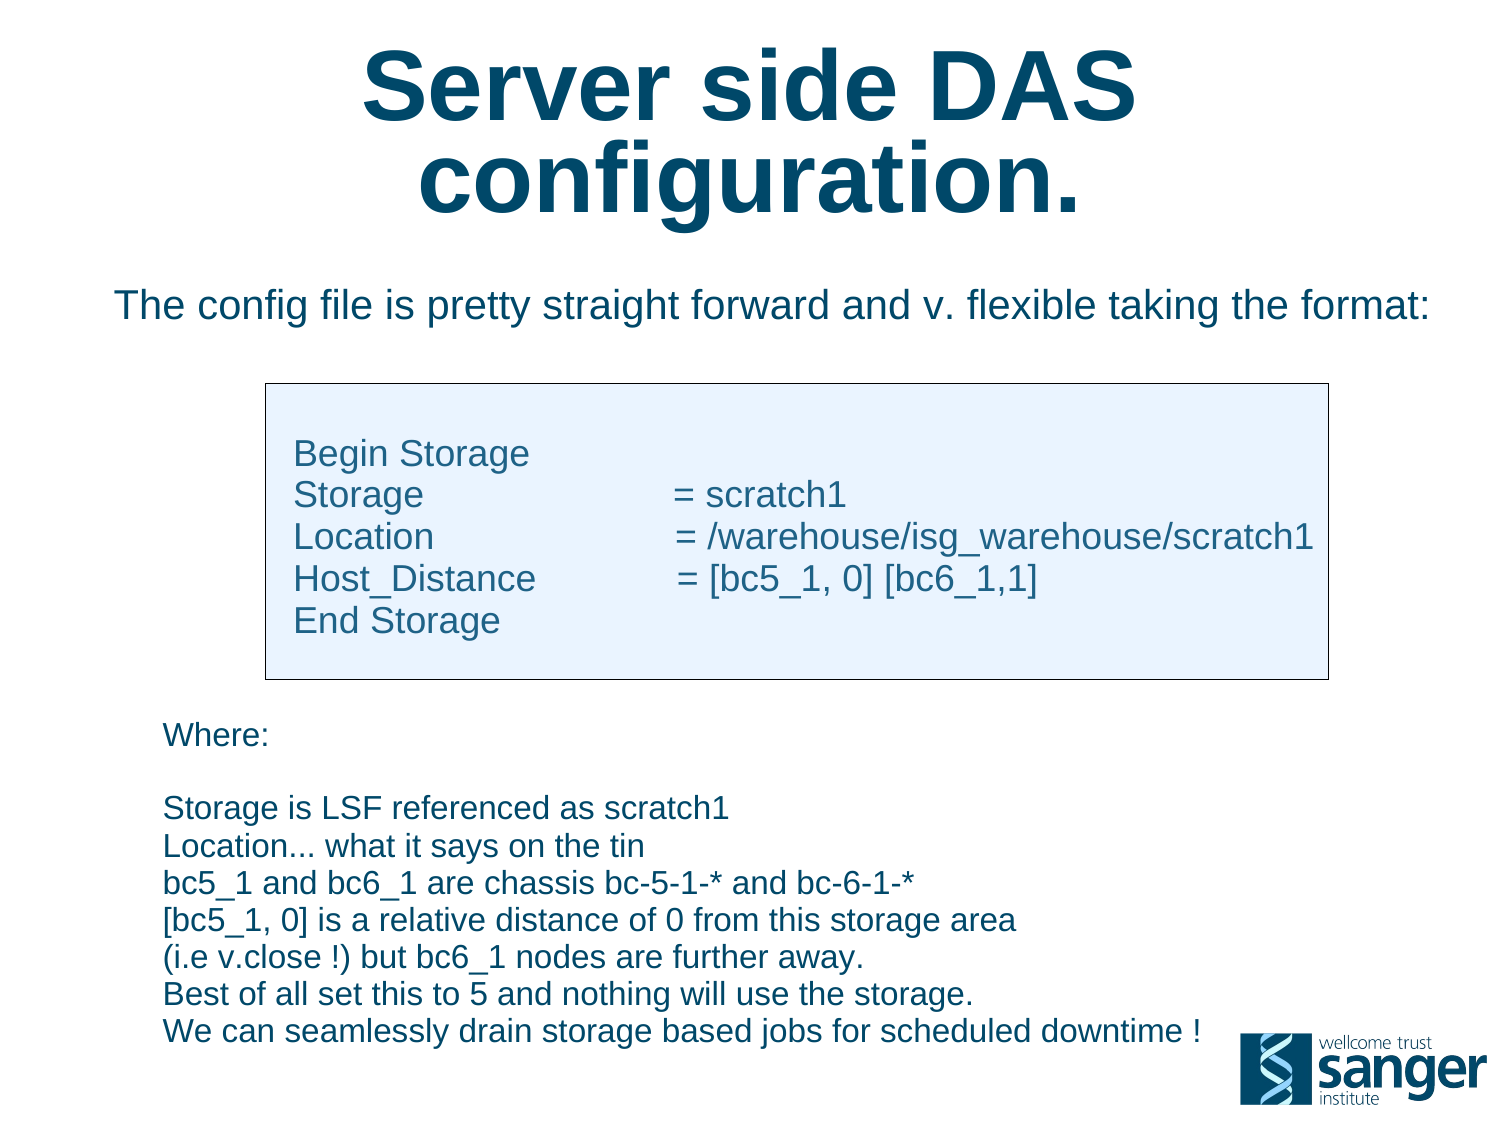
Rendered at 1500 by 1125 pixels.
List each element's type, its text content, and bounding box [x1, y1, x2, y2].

text_box Where: Storage is LSF referenced as scratch1 Location... what it says on the tin bc5_1 and bc6_1 are chassis bc-5-1-* and bc-6-1-* [bc5_1, 0] is a relative distance of 0 from this storage area (i.e v.close !) but bc6_1 nodes are further away. Best of all set this to 5 and nothing will use the storage. We can seamlessly drain storage based jobs for scheduled downtime ! [147, 708, 1300, 1094]
picture [1312, 1093, 1487, 1105]
text_box [265, 383, 1329, 680]
title Server side DAS configuration. [75, 36, 1425, 242]
picture [1261, 1094, 1273, 1105]
list The config file is pretty straight forward and v. flexible taking the format: [47, 288, 1500, 1093]
picture [1279, 1094, 1292, 1105]
